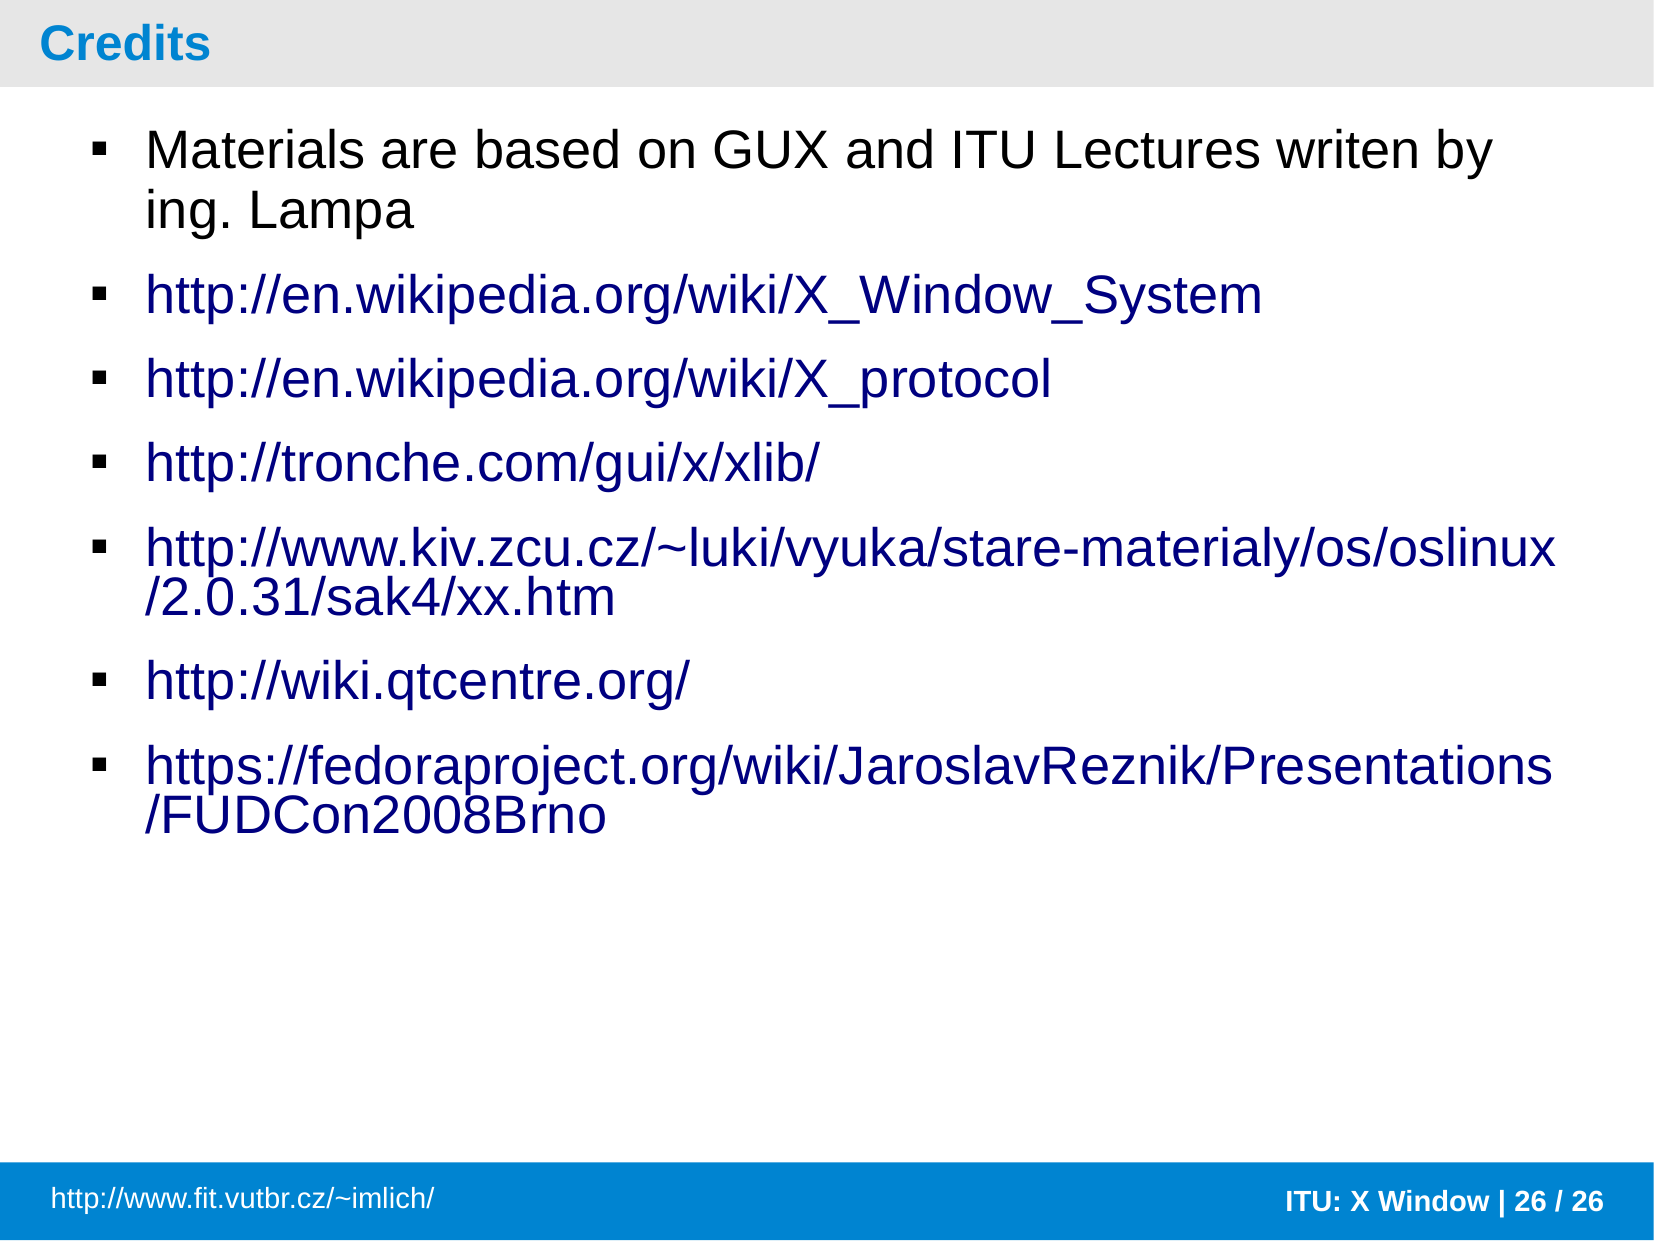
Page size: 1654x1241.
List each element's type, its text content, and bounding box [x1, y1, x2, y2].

title Credits [39, 5, 1615, 81]
list Materials are based on GUX and ITU Lectures writen by ing. Lampa http://en.wikipedia.org/wiki/X_Window_System http://en.wikipedia.org/wiki/X_protocol http://tronche.com/gui/x/xlib/ http://www.kiv.zcu.cz/~luki/vyuka/stare-materialy/os/oslinux/2.0.31/sak4/xx.htm http://wiki.qtcentre.org/ https://fedoraproject.org/wiki/JaroslavReznik/Presentations/FUDCon2008Brno [75, 119, 1564, 1111]
